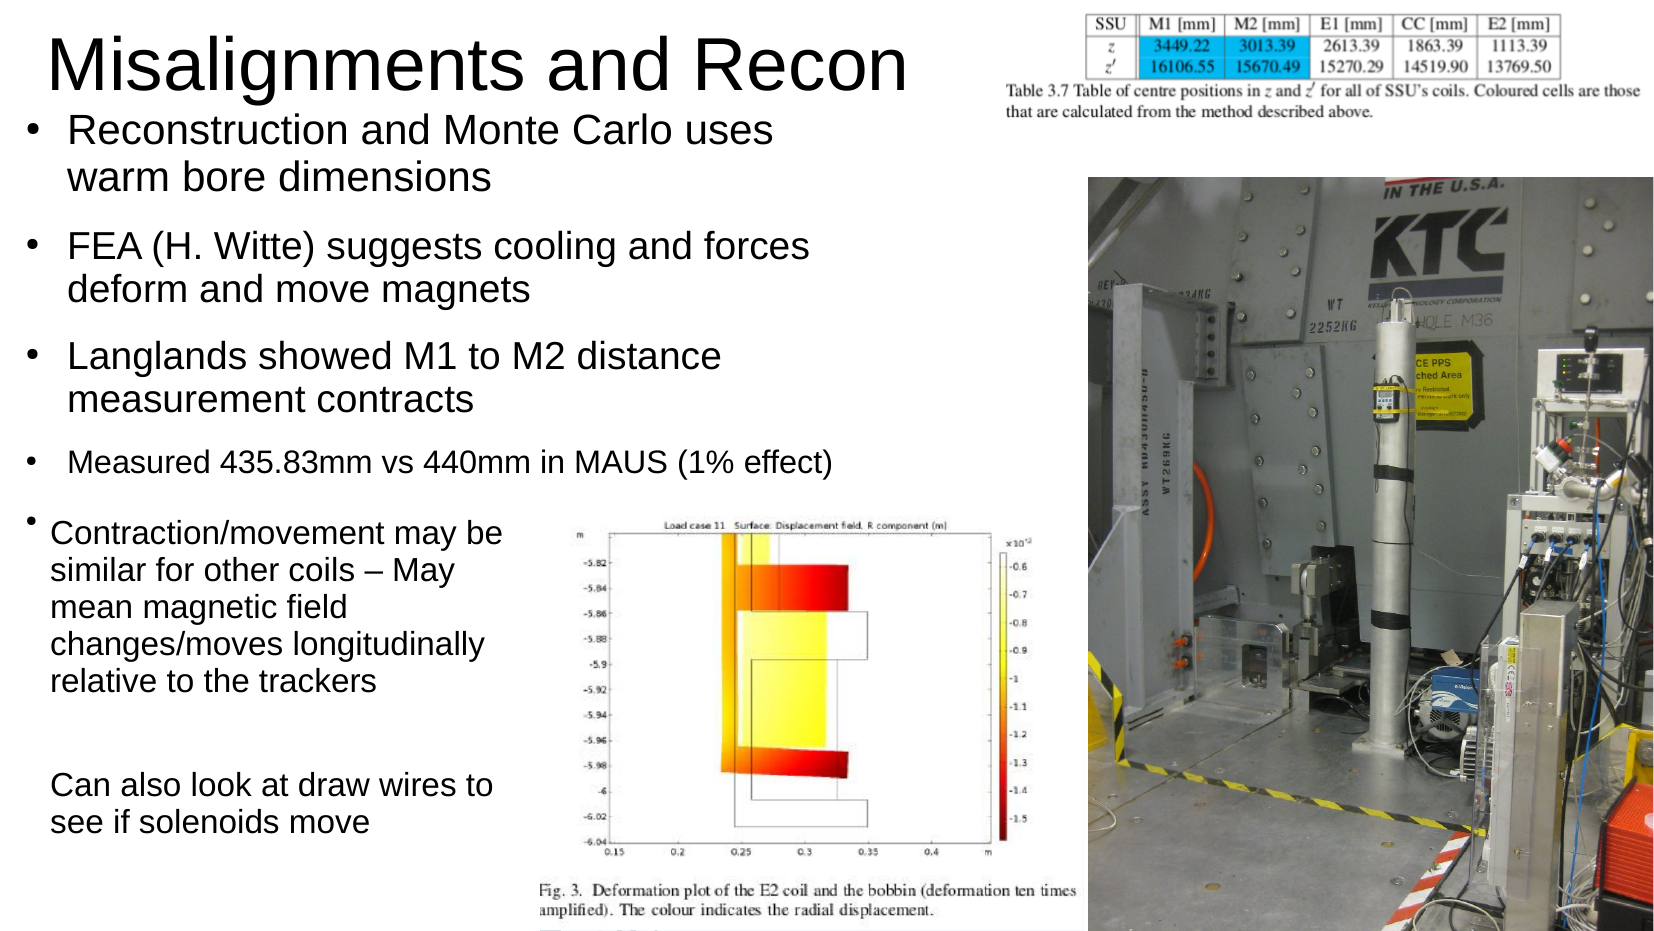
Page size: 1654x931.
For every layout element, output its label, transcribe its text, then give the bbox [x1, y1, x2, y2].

text_box Contraction/movement may be similar for other coils – May mean magnetic field changes/moves longitudinally relative to the trackers Can also look at draw wires to see if solenoids move [35, 507, 532, 885]
picture [1088, 177, 1654, 931]
list Reconstruction and Monte Carlo uses warm bore dimensions FEA (H. Witte) suggests cooling and forces deform and move magnets Langlands showed M1 to M2 distance measurement contracts Measured 435.83mm vs 440mm in MAUS (1% effect) [11, 106, 839, 508]
picture [540, 496, 1084, 931]
picture [1006, 0, 1654, 131]
title Misalignments and Recon [35, 0, 922, 142]
